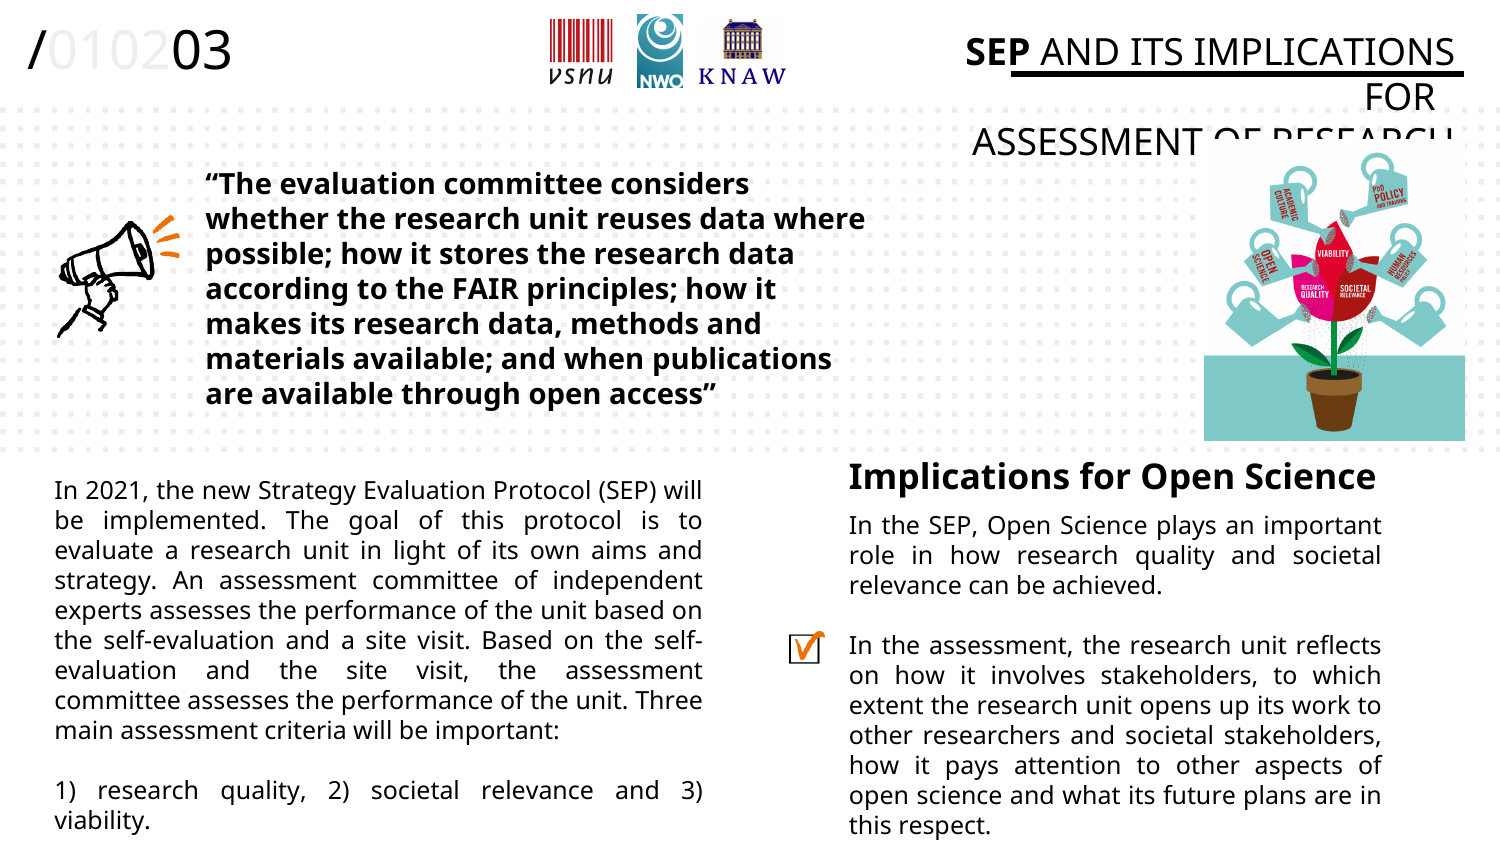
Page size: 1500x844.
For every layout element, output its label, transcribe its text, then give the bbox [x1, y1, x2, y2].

picture [699, 19, 786, 84]
picture [0, 107, 1500, 452]
text_box /010203 [12, 0, 463, 98]
picture [542, 12, 620, 91]
text_box In the SEP, Open Science plays an important role in how research quality and societal relevance can be achieved. In the assessment, the research unit reflects on how it involves stakeholders, to which extent the research unit opens up its work to other researchers and societal stakeholders, how it pays attention to other aspects of open science and what its future plans are in this respect. [833, 504, 1399, 822]
text_box “The evaluation committee considers whether the research unit reuses data where possible; how it stores the research data according to the FAIR principles; how it makes its research data, methods and materials available; and when publications are available through open access” [190, 150, 896, 339]
text_box In 2021, the new Strategy Evaluation Protocol (SEP) will be implemented. The goal of this protocol is to evaluate a research unit in light of its own aims and strategy. An assessment committee of independent experts assesses the performance of the unit based on the self-evaluation and a site visit. Based on the self-evaluation and the site visit, the assessment committee assesses the performance of the unit. Three main assessment criteria will be important: 1) research quality, 2) societal relevance and 3) viability. [39, 459, 719, 819]
text_box SEP AND ITS IMPLICATIONS FOR ASSESSMENT OF RESEARCH [947, 12, 1479, 65]
text_box Implications for Open Science [833, 425, 1500, 504]
picture [788, 631, 825, 664]
picture [637, 14, 683, 88]
